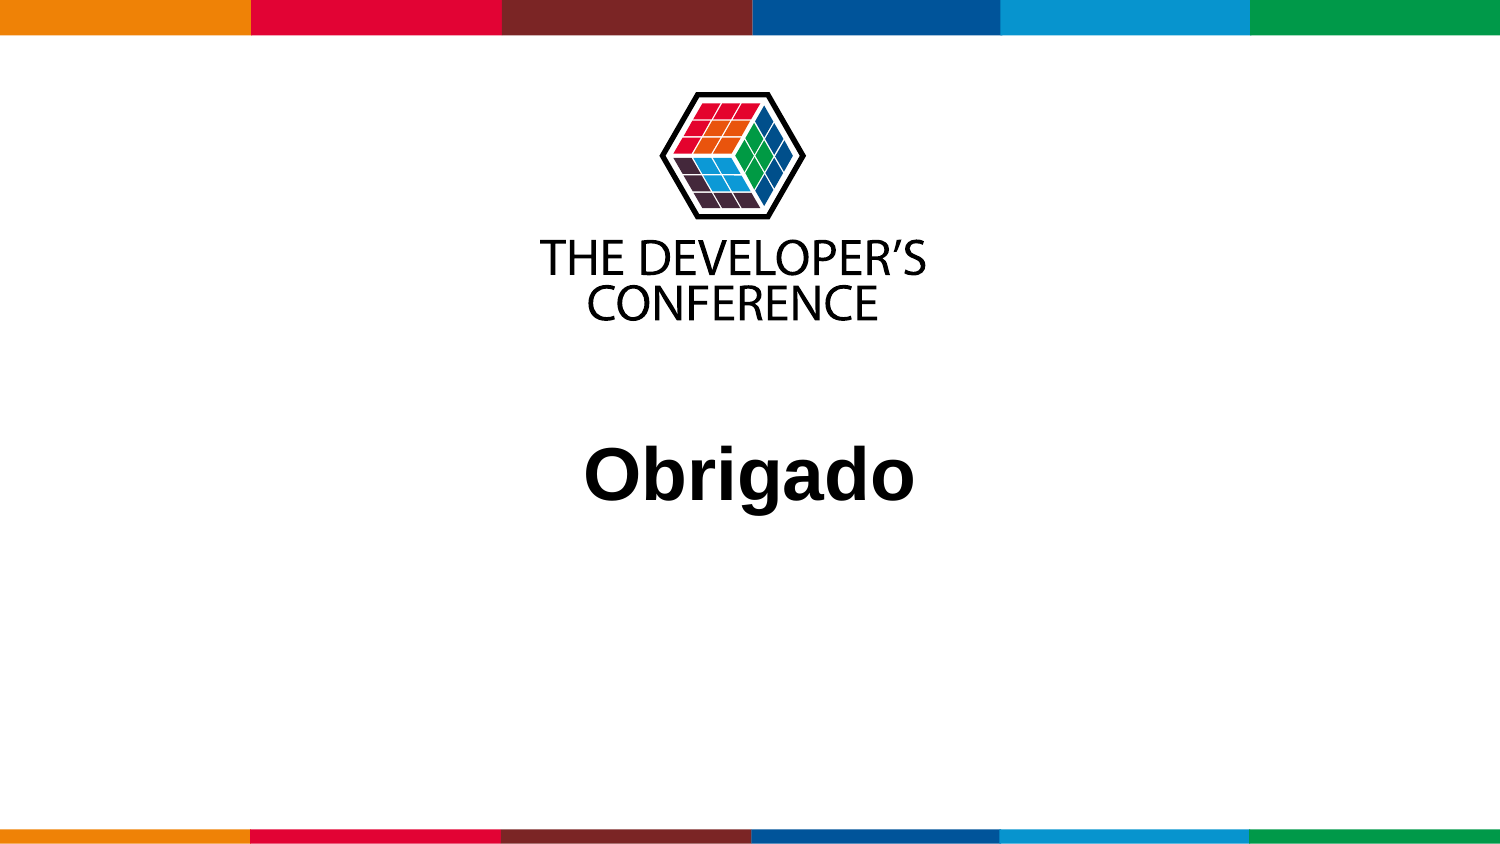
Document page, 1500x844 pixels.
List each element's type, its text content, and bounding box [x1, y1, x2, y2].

subtitle Obrigado [41, 191, 1459, 750]
